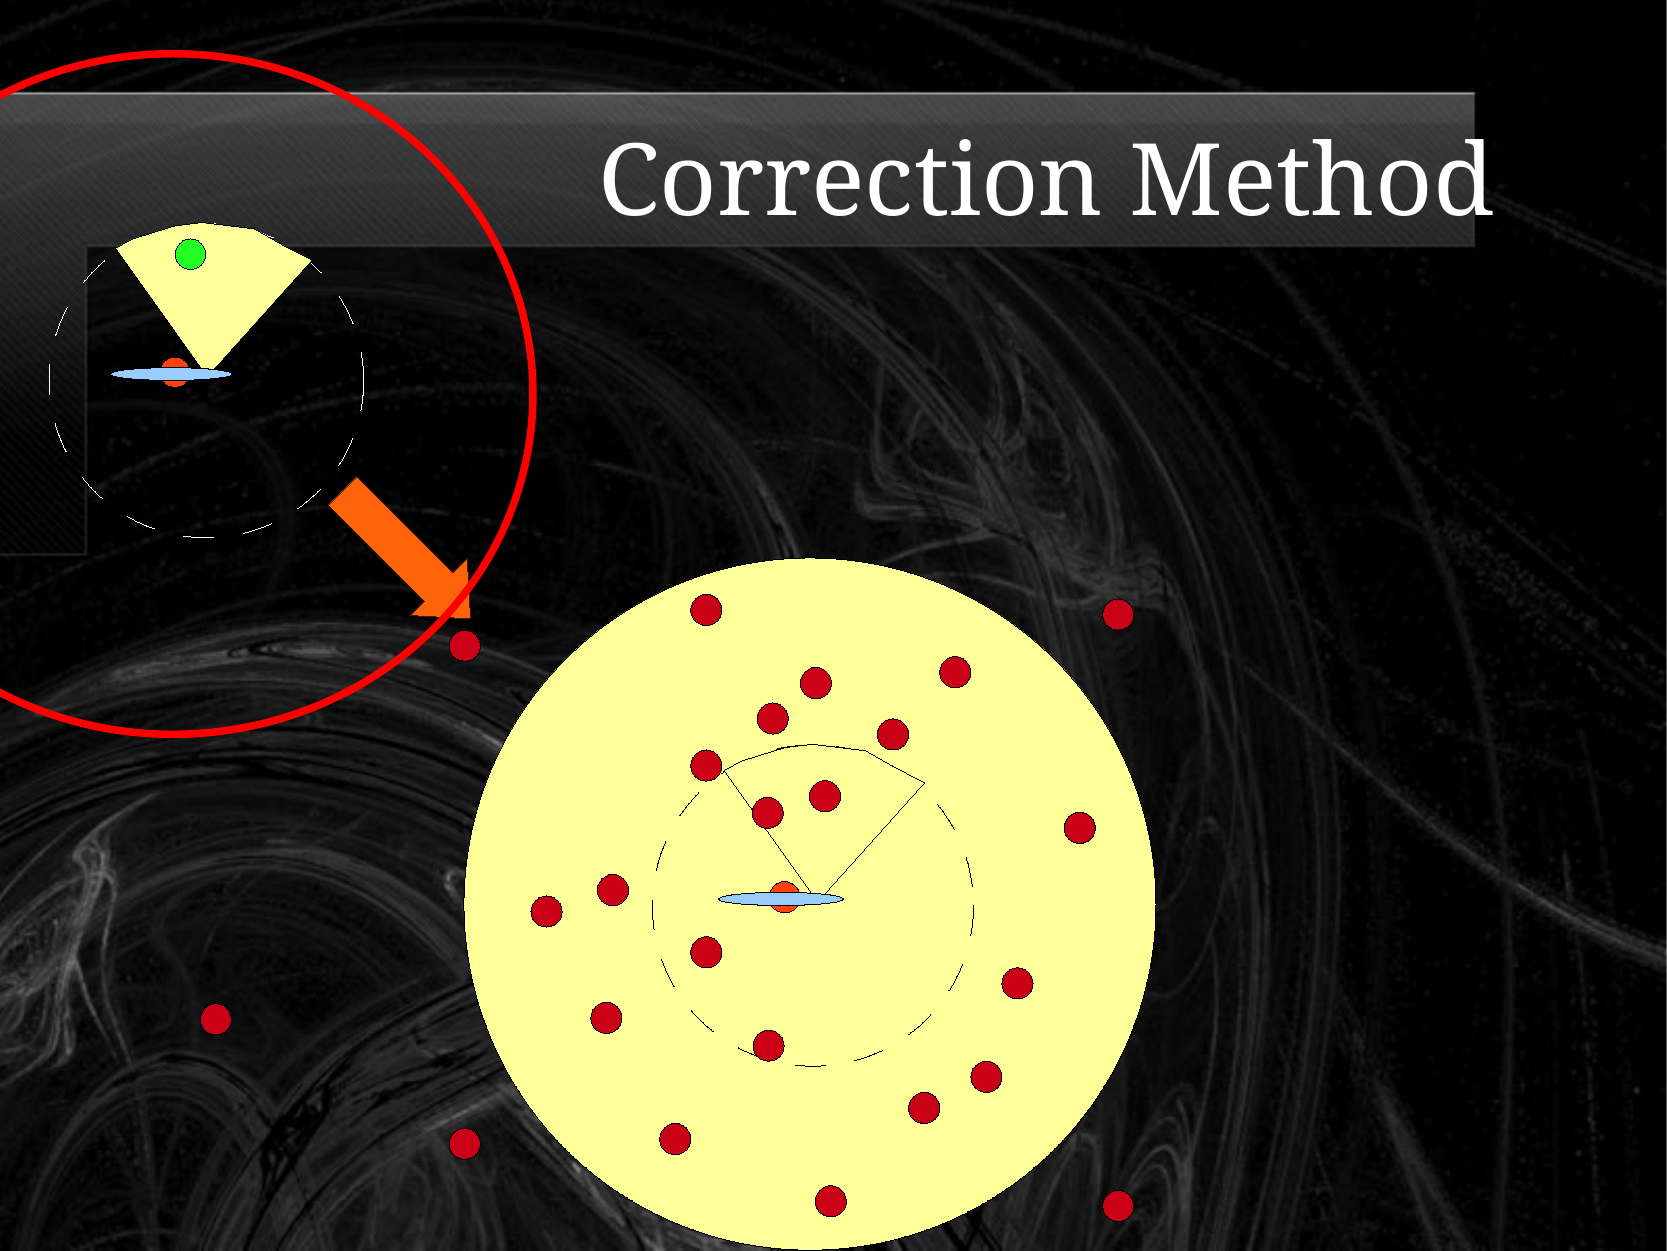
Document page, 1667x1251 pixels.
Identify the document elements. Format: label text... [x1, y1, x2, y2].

text_box [449, 630, 481, 662]
text_box [0, 53, 533, 735]
text_box [1102, 598, 1134, 631]
text_box [200, 1003, 232, 1035]
text_box [463, 557, 1157, 1251]
picture [0, 0, 1667, 1251]
text_box [1102, 1190, 1134, 1222]
text_box [449, 1128, 481, 1160]
title Correction Method [598, 111, 1511, 262]
